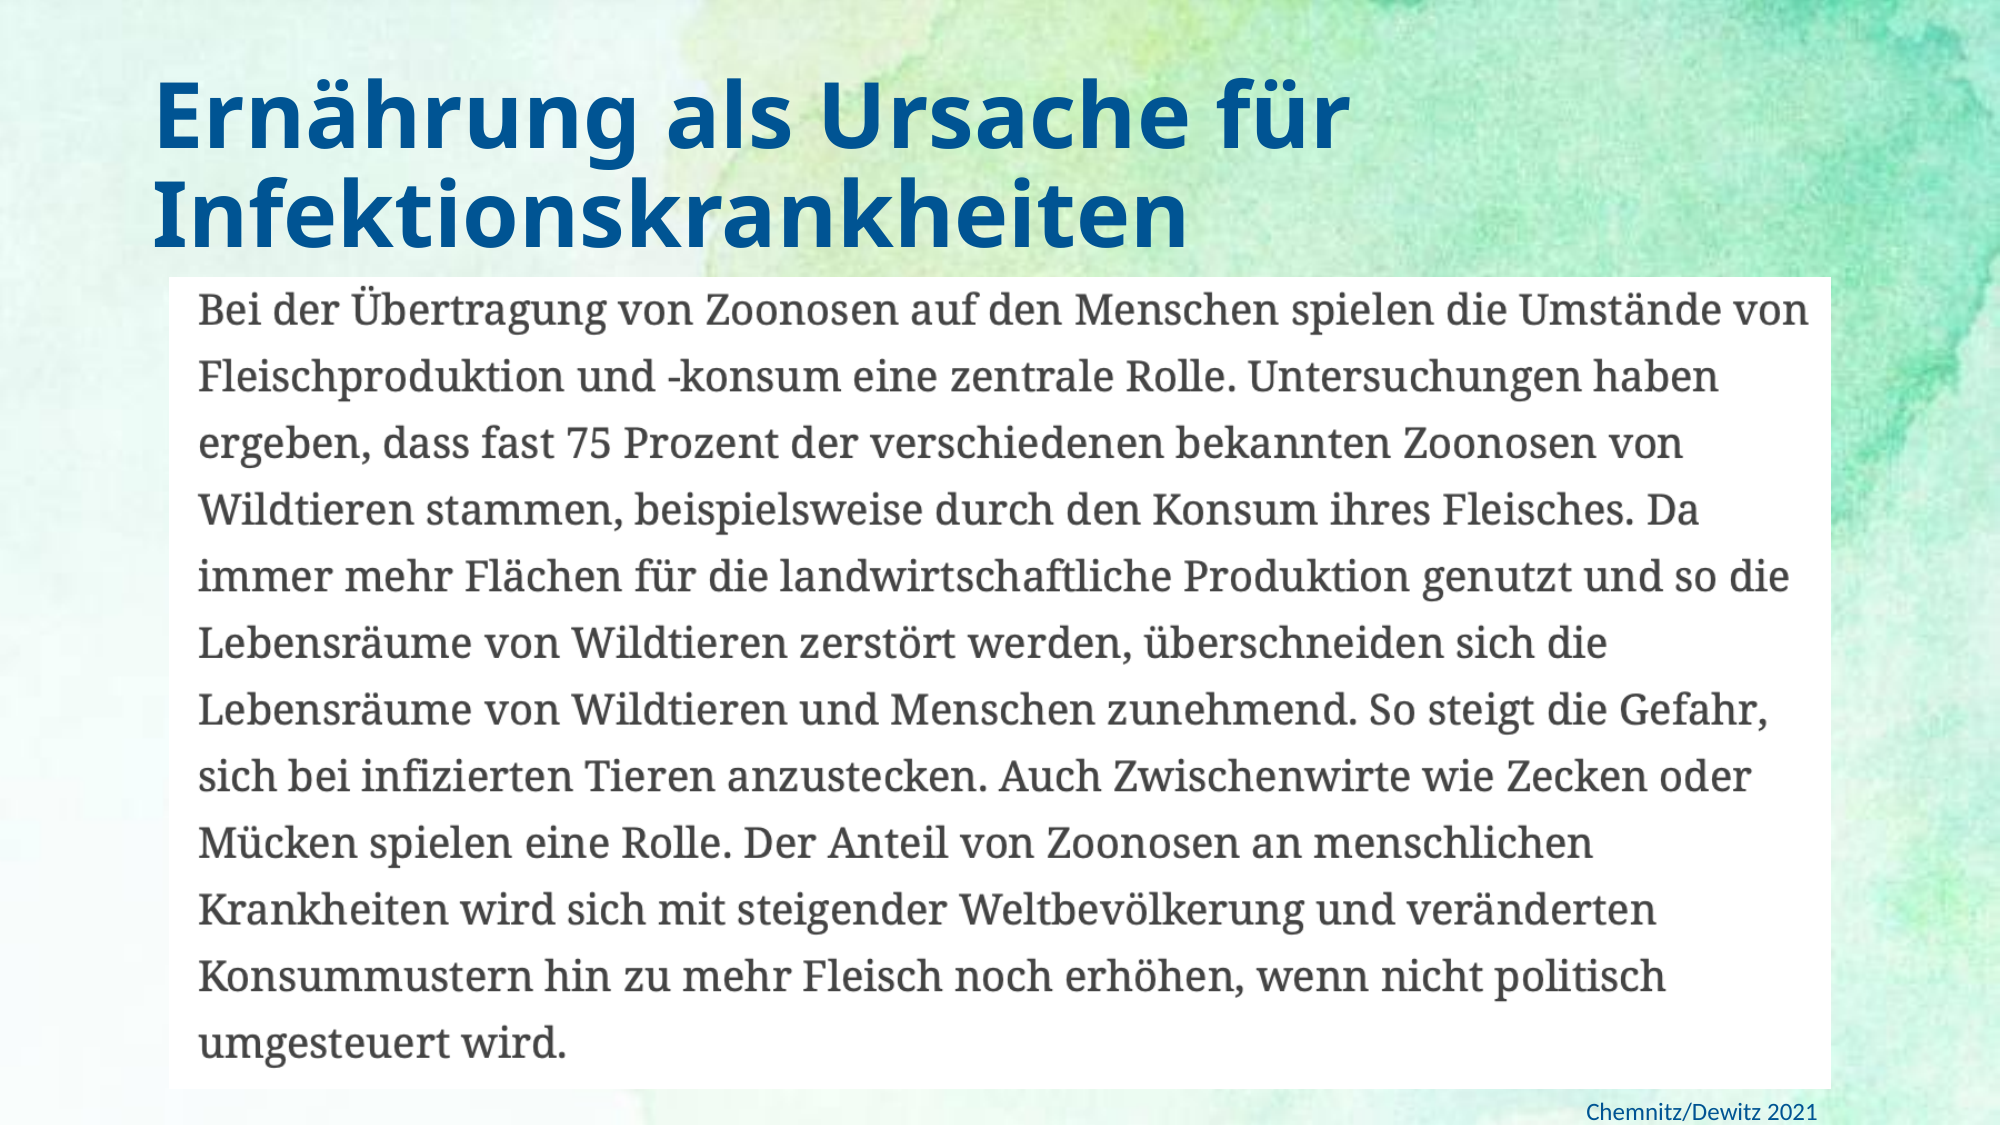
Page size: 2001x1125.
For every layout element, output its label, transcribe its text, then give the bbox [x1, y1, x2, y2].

text_box Chemnitz/Dewitz 2021 [1571, 1088, 2000, 1125]
picture [0, 0, 2000, 1125]
title Ernährung als Ursache für Infektionskrankheiten [137, 59, 1863, 278]
